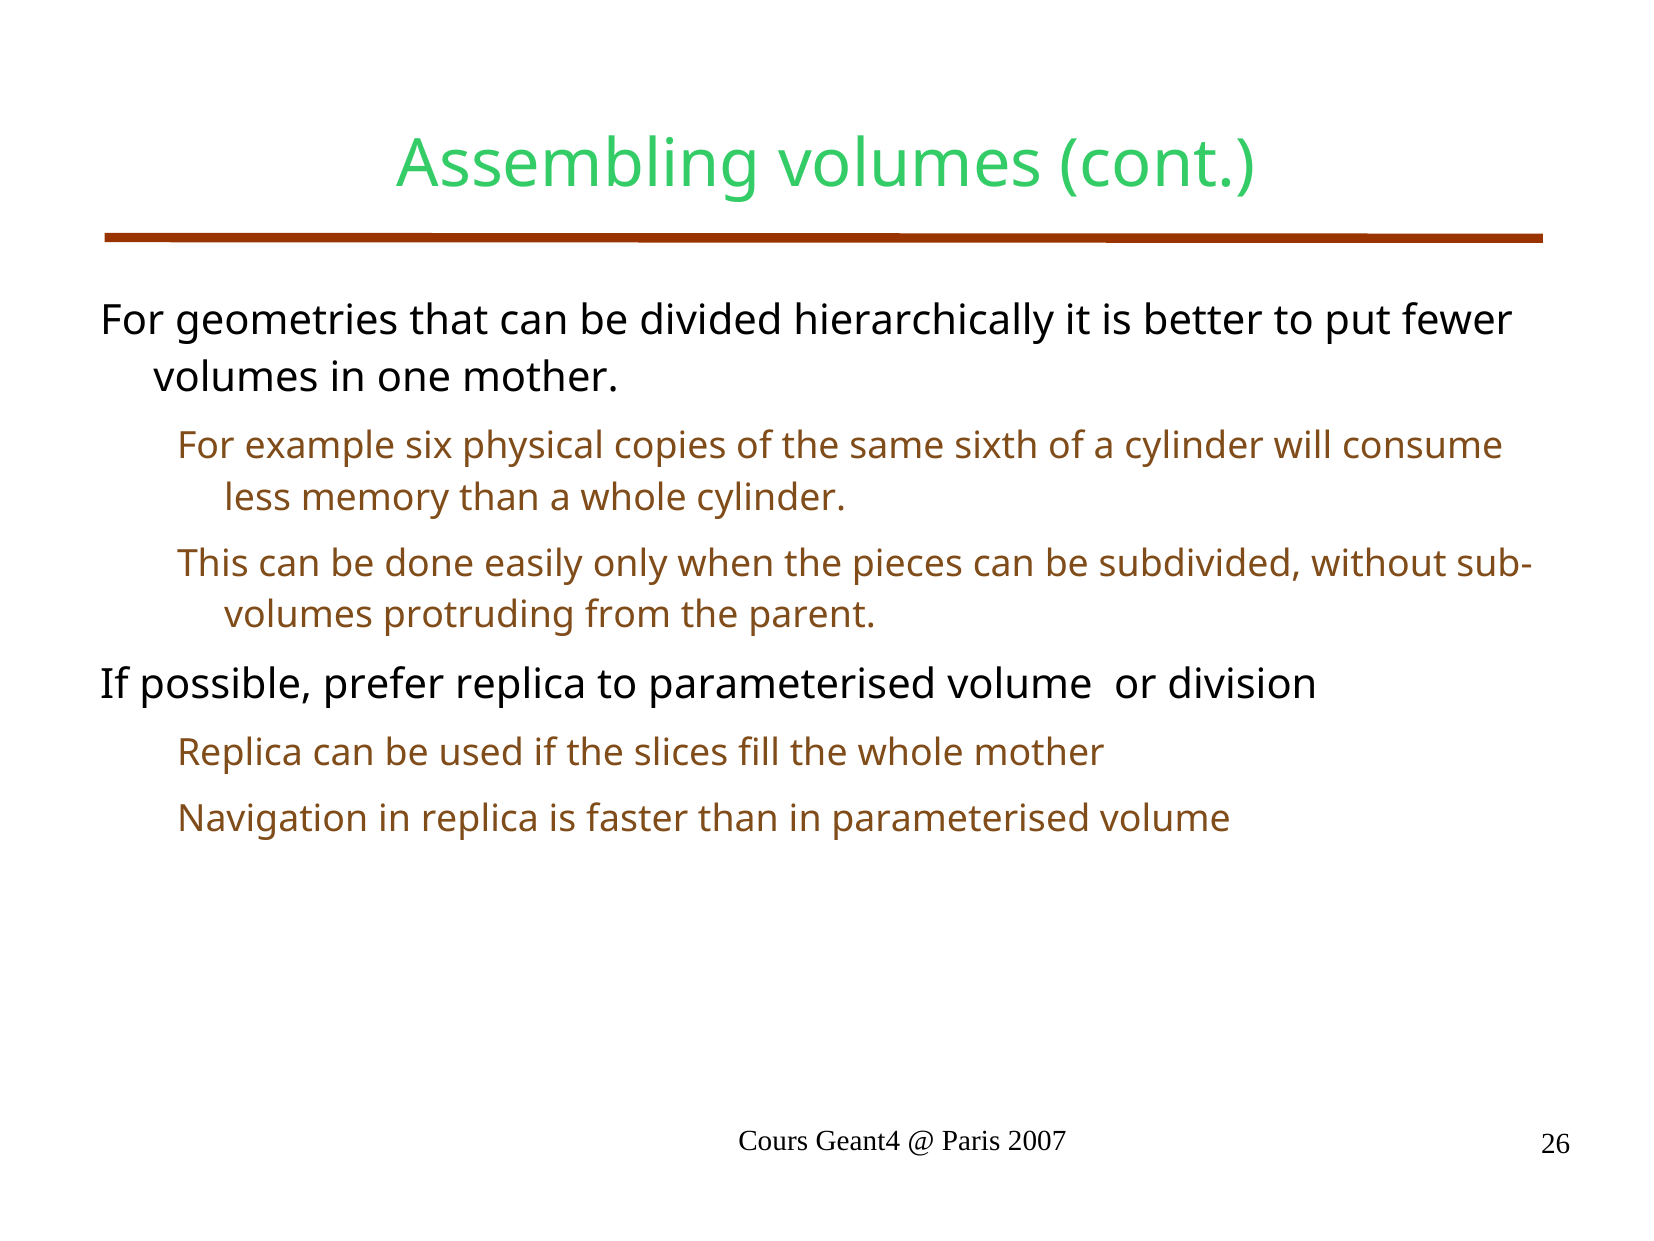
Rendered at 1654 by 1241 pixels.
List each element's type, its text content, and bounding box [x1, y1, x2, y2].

title Assembling volumes (cont.) [82, 56, 1571, 250]
list For geometries that can be divided hierarchically it is better to put fewer volumes in one mother. For example six physical copies of the same sixth of a cylinder will consume less memory than a whole cylinder. This can be done easily only when the pieces can be subdivided, without sub-volumes protruding from the parent. If possible, prefer replica to parameterised volume or division Replica can be used if the slices fill the whole mother Navigation in replica is faster than in parameterised volume [82, 290, 1571, 1094]
